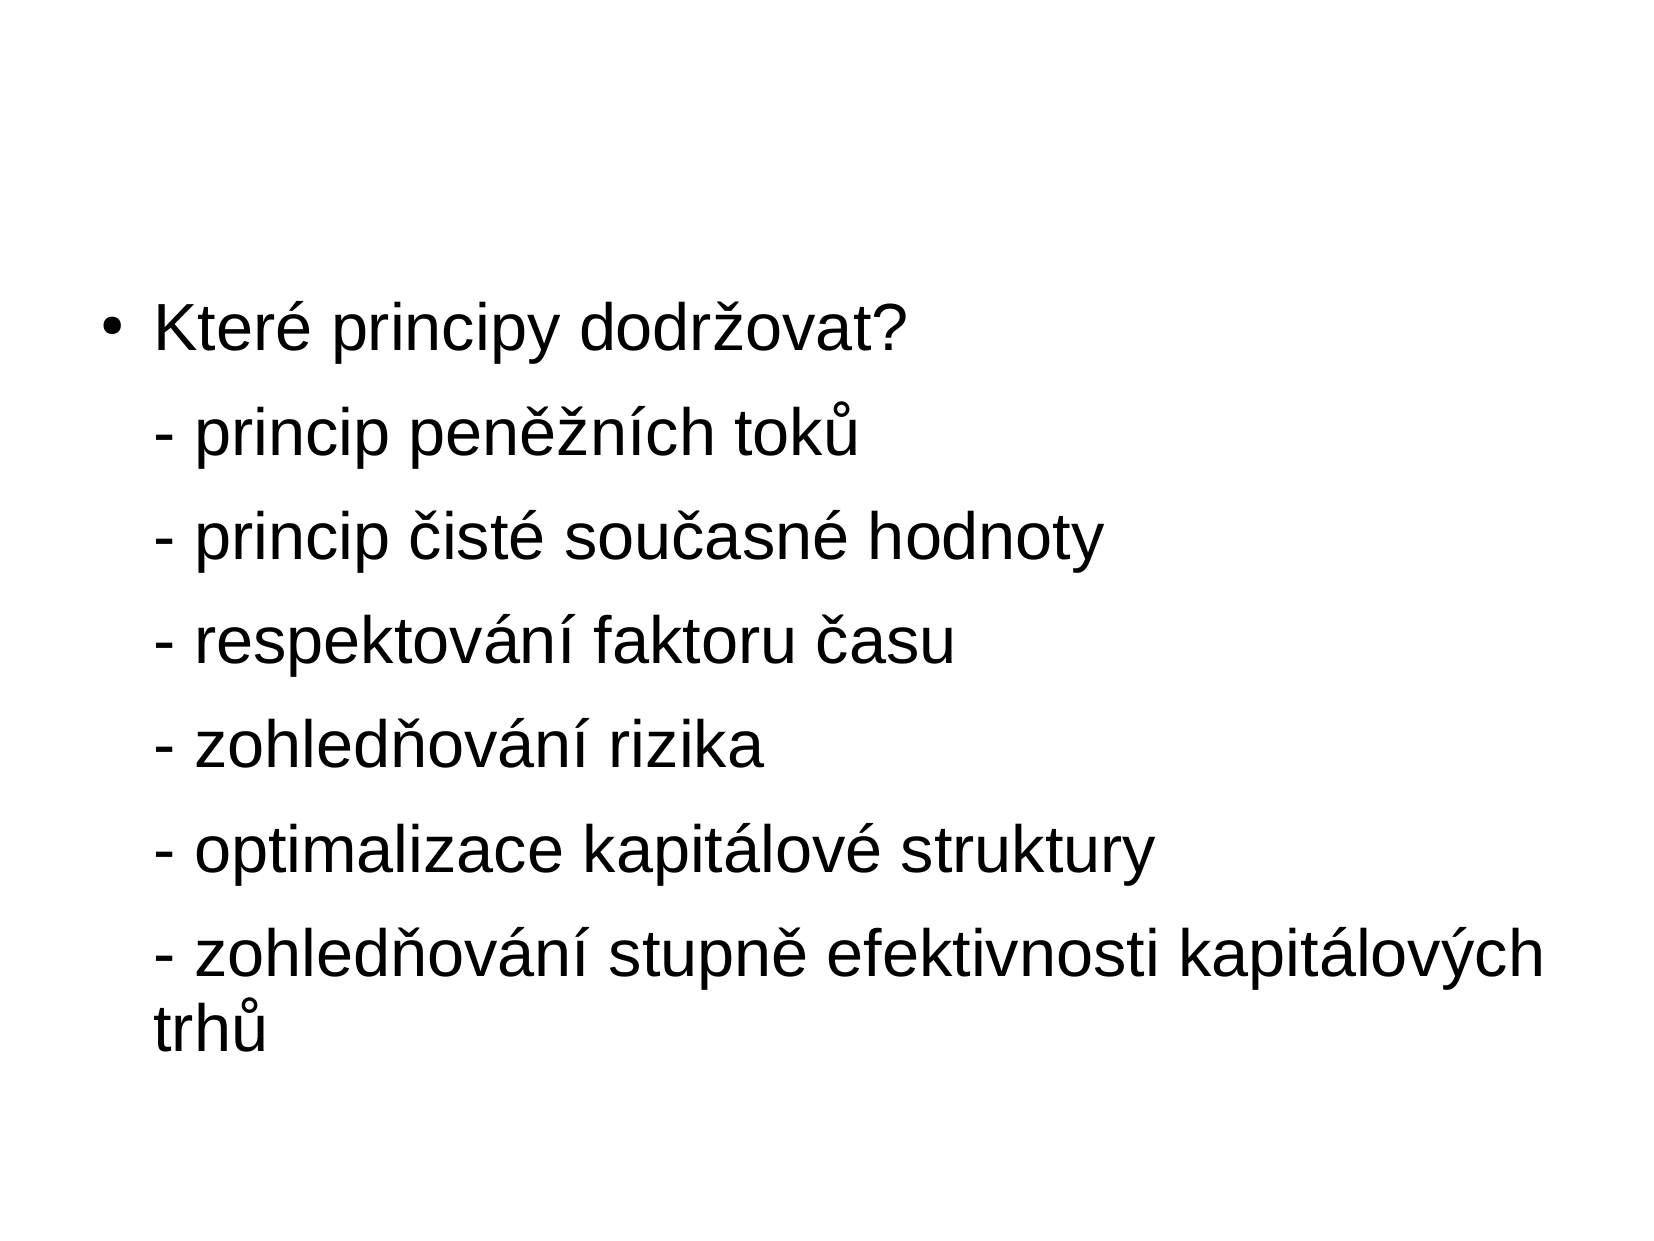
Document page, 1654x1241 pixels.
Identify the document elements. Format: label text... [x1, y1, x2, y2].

list Které principy dodržovat? - princip peněžních toků - princip čisté současné hodnoty - respektování faktoru času - zohledňování rizika - optimalizace kapitálové struktury - zohledňování stupně efektivnosti kapitálových trhů [82, 290, 1571, 1170]
